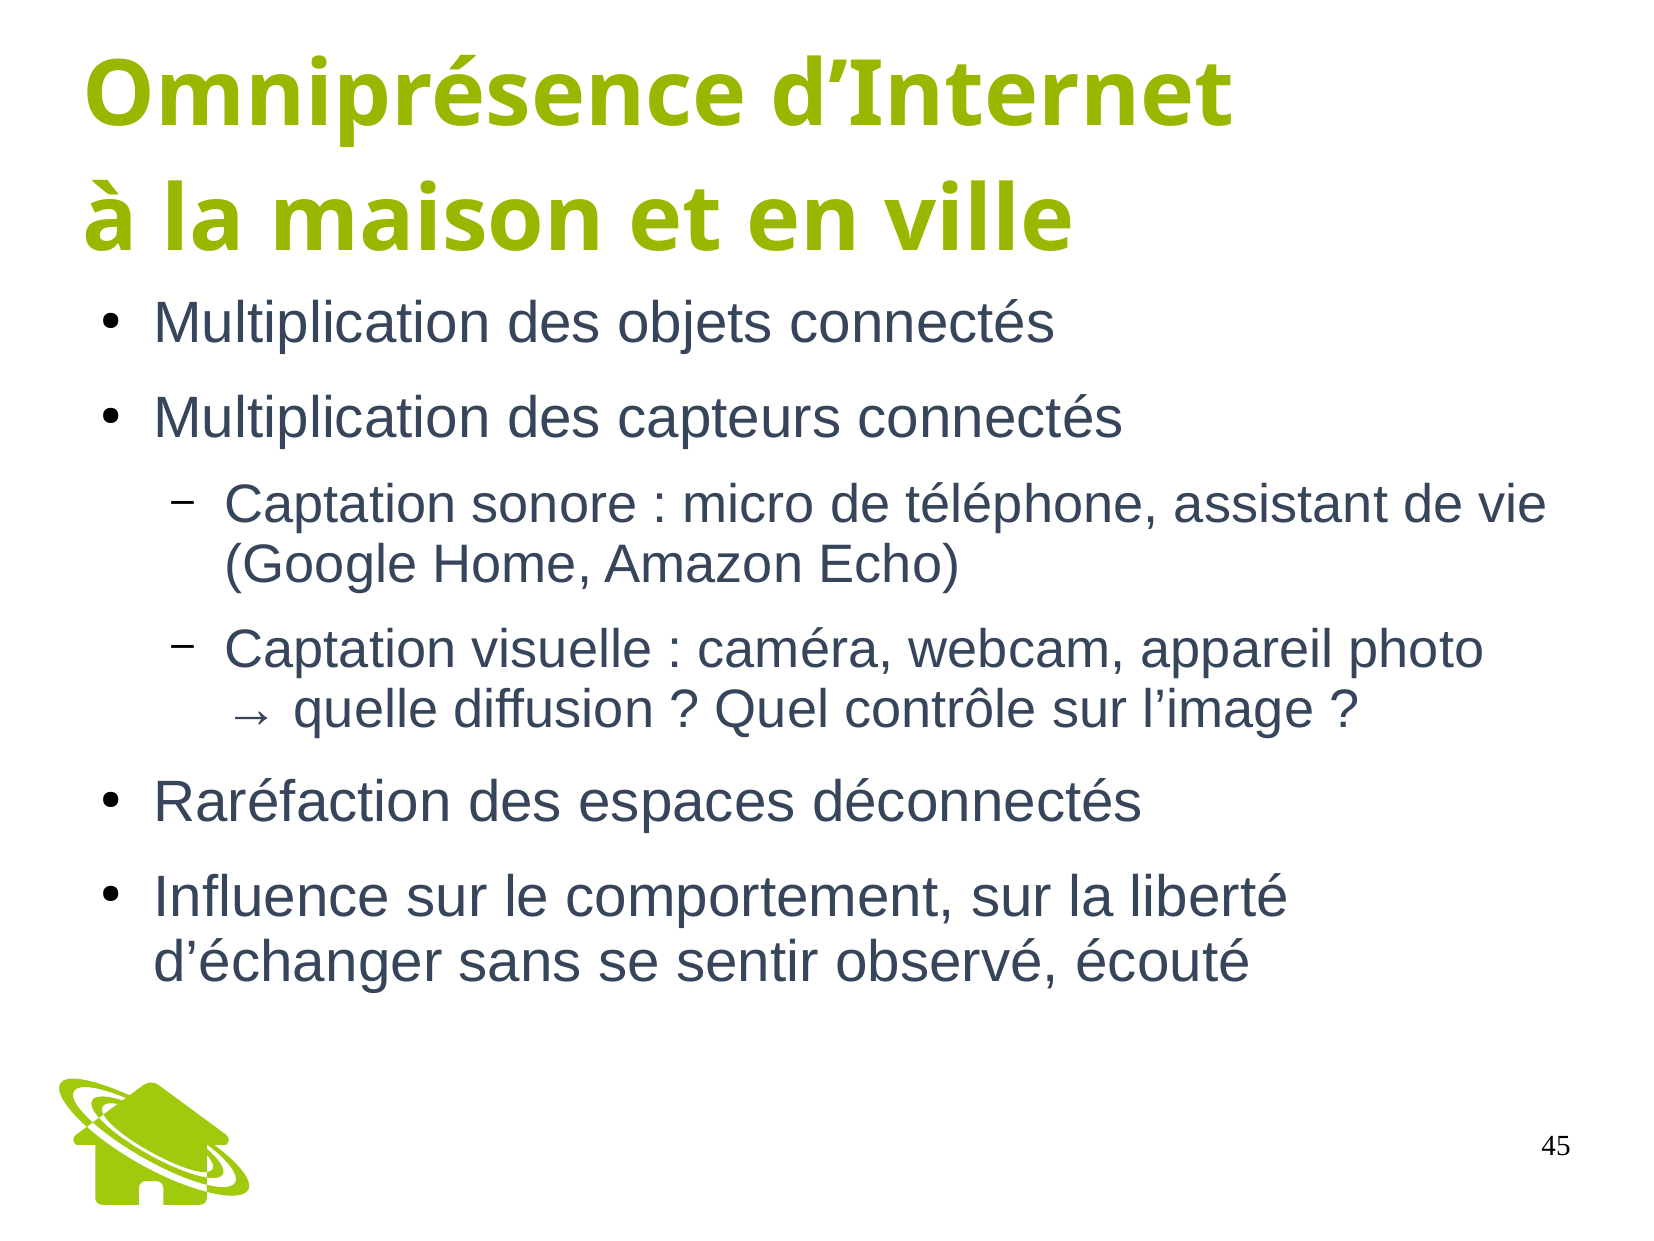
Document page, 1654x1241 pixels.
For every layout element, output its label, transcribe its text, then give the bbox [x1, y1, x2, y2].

list Multiplication des objets connectés Multiplication des capteurs connectés Captation sonore : micro de téléphone, assistant de vie (Google Home, Amazon Echo) Captation visuelle : caméra, webcam, appareil photo → quelle diffusion ? Quel contrôle sur l’image ? Raréfaction des espaces déconnectés Influence sur le comportement, sur la liberté d’échanger sans se sentir observé, écouté [82, 290, 1571, 1010]
title Omniprésence d’Internet à la maison et en ville [82, 49, 1571, 257]
